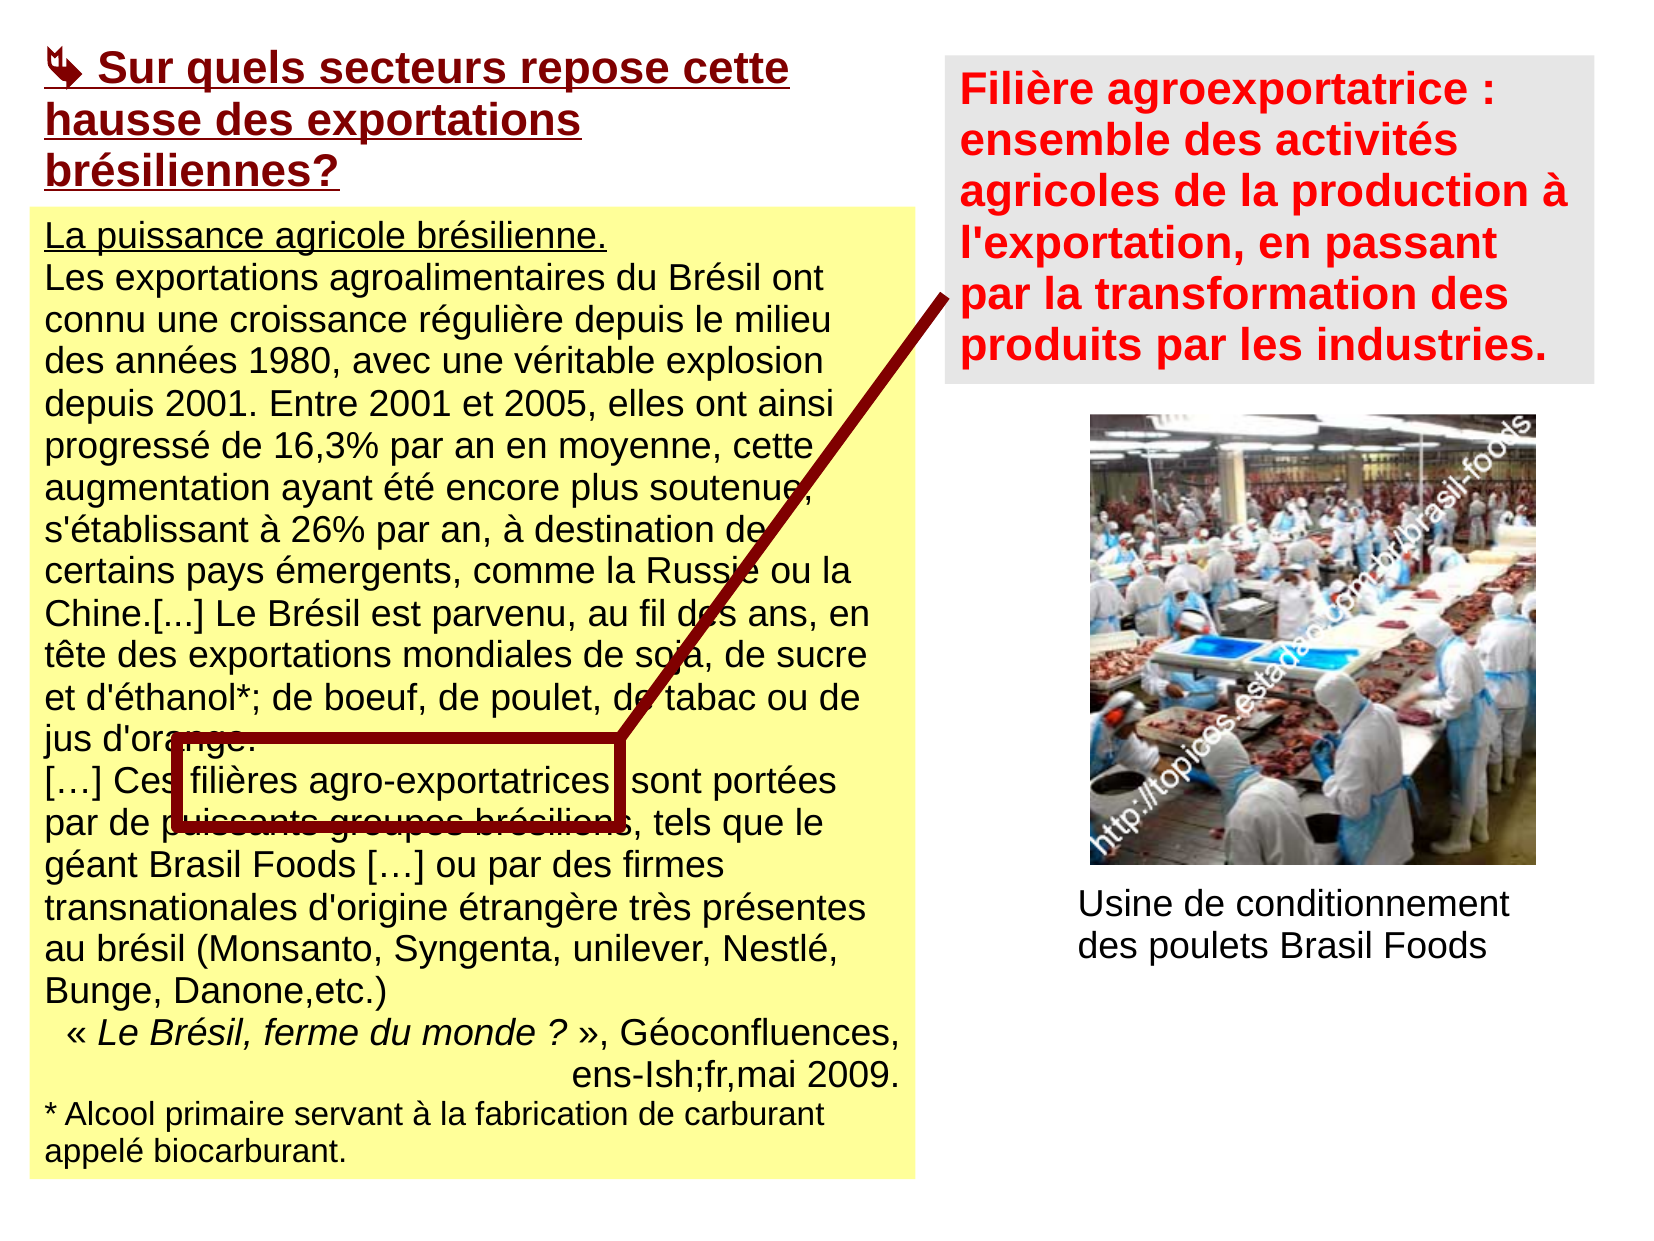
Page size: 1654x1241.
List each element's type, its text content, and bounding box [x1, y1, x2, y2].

text_box La puissance agricole brésilienne. Les exportations agroalimentaires du Brésil ont connu une croissance régulière depuis le milieu des années 1980, avec une véritable explosion depuis 2001. Entre 2001 et 2005, elles ont ainsi progressé de 16,3% par an en moyenne, cette augmentation ayant été encore plus soutenue, s'établissant à 26% par an, à destination de certains pays émergents, comme la Russie ou la Chine.[...] Le Brésil est parvenu, au fil des ans, en tête des exportations mondiales de soja, de sucre et d'éthanol*; de boeuf, de poulet, de tabac ou de jus d'orange. […] Ces filières agro-exportatrices sont portées par de puissants groupes brésiliens, tels que le géant Brasil Foods […] ou par des firmes transnationales d'origine étrangère très présentes au brésil (Monsanto, Syngenta, unilever, Nestlé, Bunge, Danone,etc.) « Le Brésil, ferme du monde ? », Géoconfluences, ens-Ish;fr,mai 2009. * Alcool primaire servant à la fabrication de carburant appelé biocarburant. [29, 206, 916, 1180]
text_box Usine de conditionnement des poulets Brasil Foods [1062, 875, 1595, 975]
text_box  Sur quels secteurs repose cette hausse des exportations brésiliennes? [29, 35, 886, 206]
text_box Filière agroexportatrice : ensemble des activités agricoles de la production à l'exportation, en passant par la transformation des produits par les industries. [944, 55, 1595, 384]
picture [1090, 413, 1536, 865]
